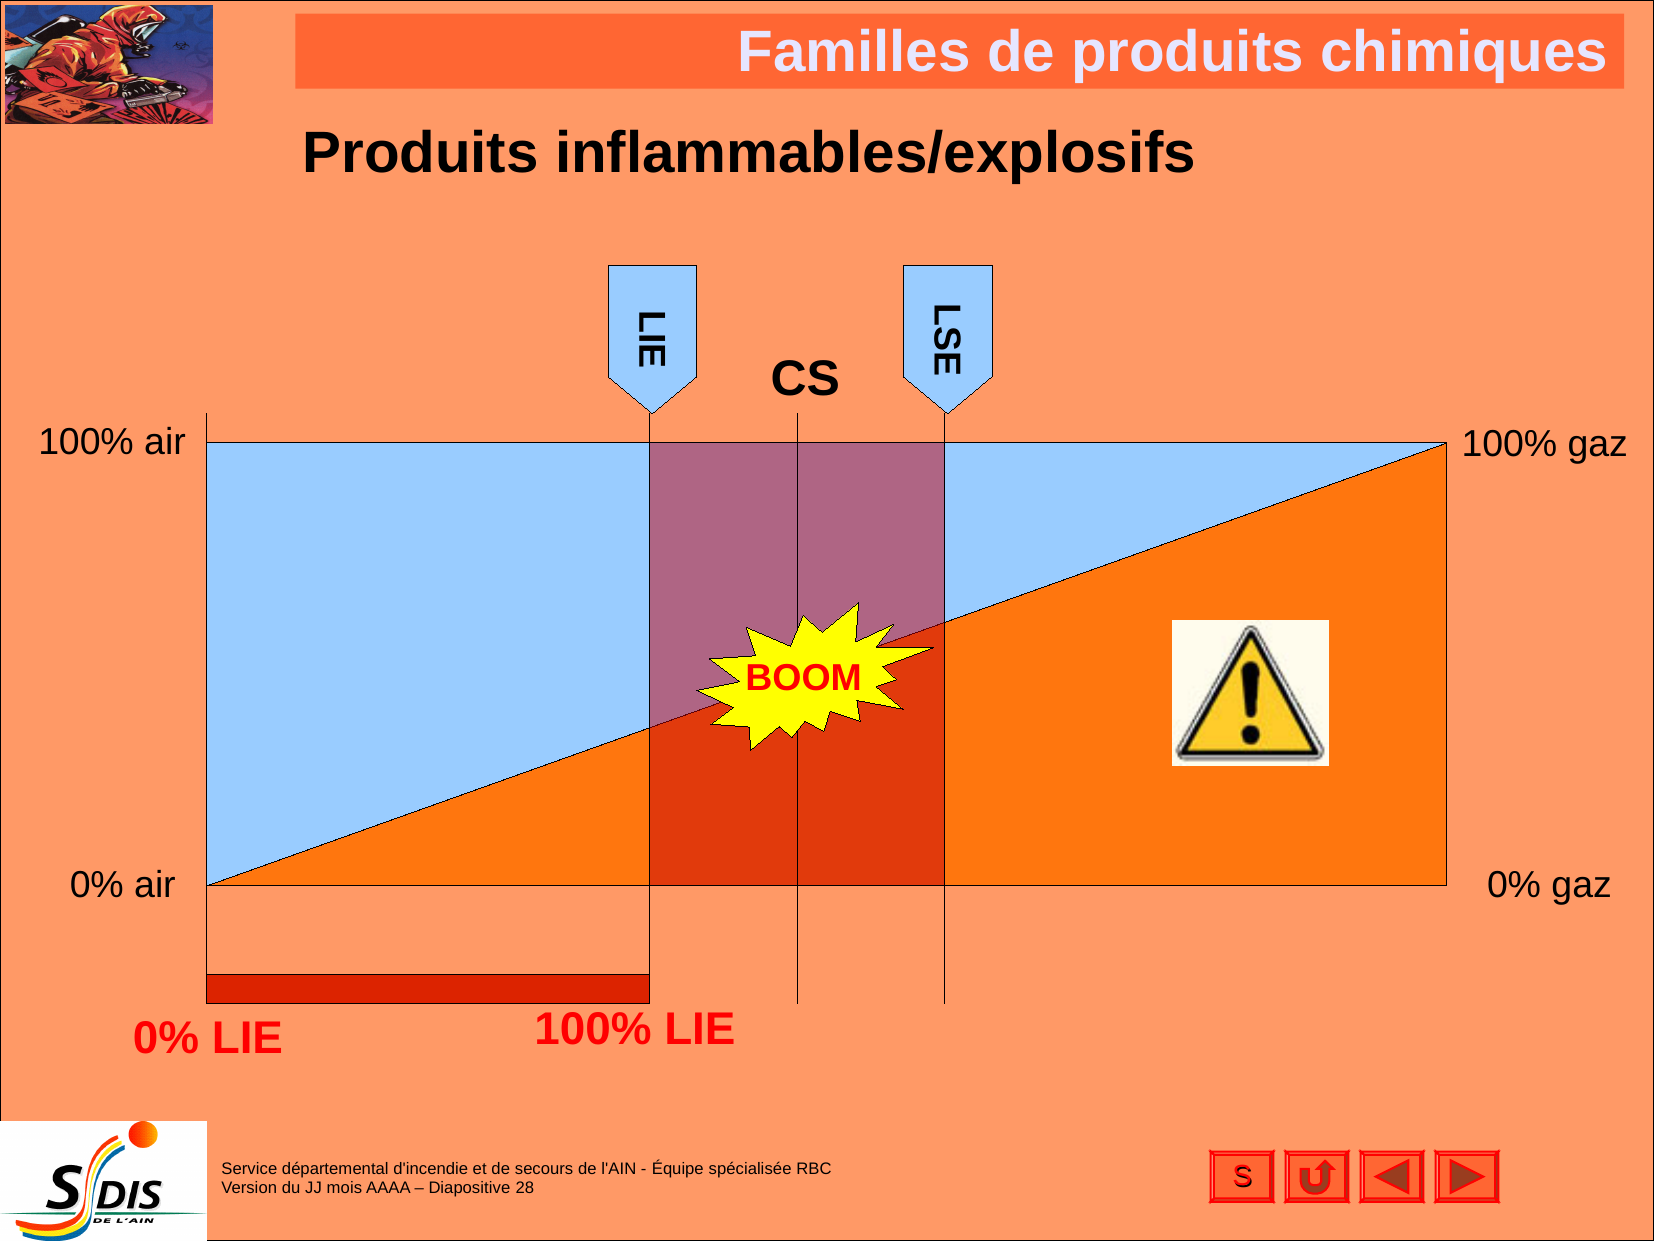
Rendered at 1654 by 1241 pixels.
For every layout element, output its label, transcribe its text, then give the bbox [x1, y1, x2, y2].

text_box [650, 442, 797, 886]
text_box [207, 442, 649, 886]
text_box 100% LIE [519, 995, 786, 1063]
text_box [798, 442, 944, 886]
text_box BOOM [696, 602, 934, 751]
text_box CS [755, 342, 855, 415]
picture [1172, 620, 1329, 766]
text_box 100% gaz [1446, 415, 1654, 502]
text_box [206, 974, 650, 1004]
text_box LIE [608, 265, 697, 414]
text_box [945, 442, 1447, 886]
text_box LSE [903, 265, 993, 414]
text_box 0% air [23, 856, 191, 914]
text_box 0% gaz [1440, 856, 1627, 918]
picture [0, 1121, 207, 1241]
text_box Produits inflammables/explosifs [287, 112, 1213, 193]
text_box Familles de produits chimiques [295, 13, 1625, 89]
text_box 100% air [23, 413, 201, 534]
picture [5, 5, 213, 124]
text_box 0% LIE [118, 1004, 384, 1073]
